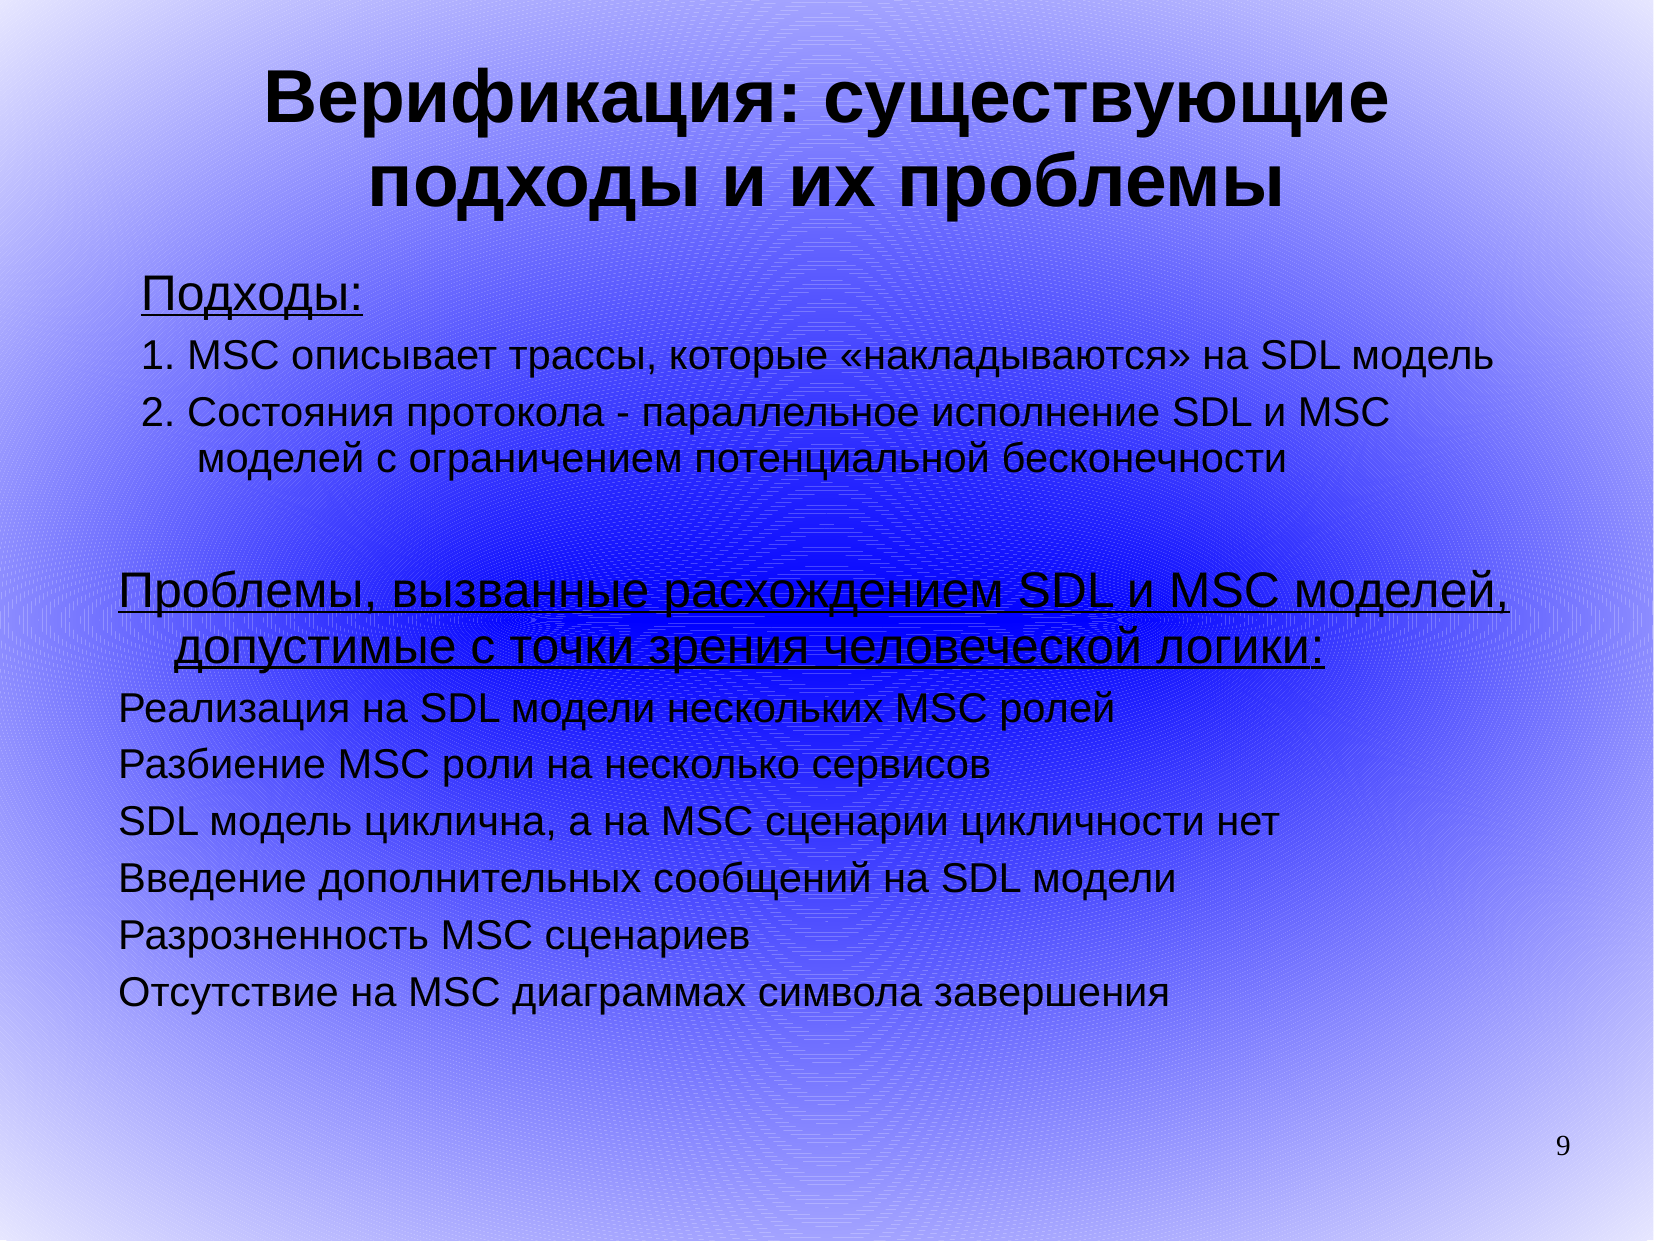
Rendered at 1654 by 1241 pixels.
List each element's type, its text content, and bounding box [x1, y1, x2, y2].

text_box Подходы: 1. MSC описывает трассы, которые «накладываются» на SDL модель 2. Состояния протокола - параллельное исполнение SDL и MSC моделей с ограничением потенциальной бесконечности [140, 265, 1513, 539]
text_box Верификация: существующие подходы и их проблемы [151, 47, 1502, 231]
text_box Проблемы, вызванные расхождением SDL и MSC моделей, допустимые с точки зрения человеческой логики: Реализация на SDL модели нескольких MSC ролей Разбиение MSC роли на несколько сервисов SDL модель циклична, а на MSC сценарии цикличности нет Введение дополнительных сообщений на SDL модели Разрозненность MSC сценариев Отсутствие на MSC диаграммах символа завершения [118, 562, 1536, 1016]
